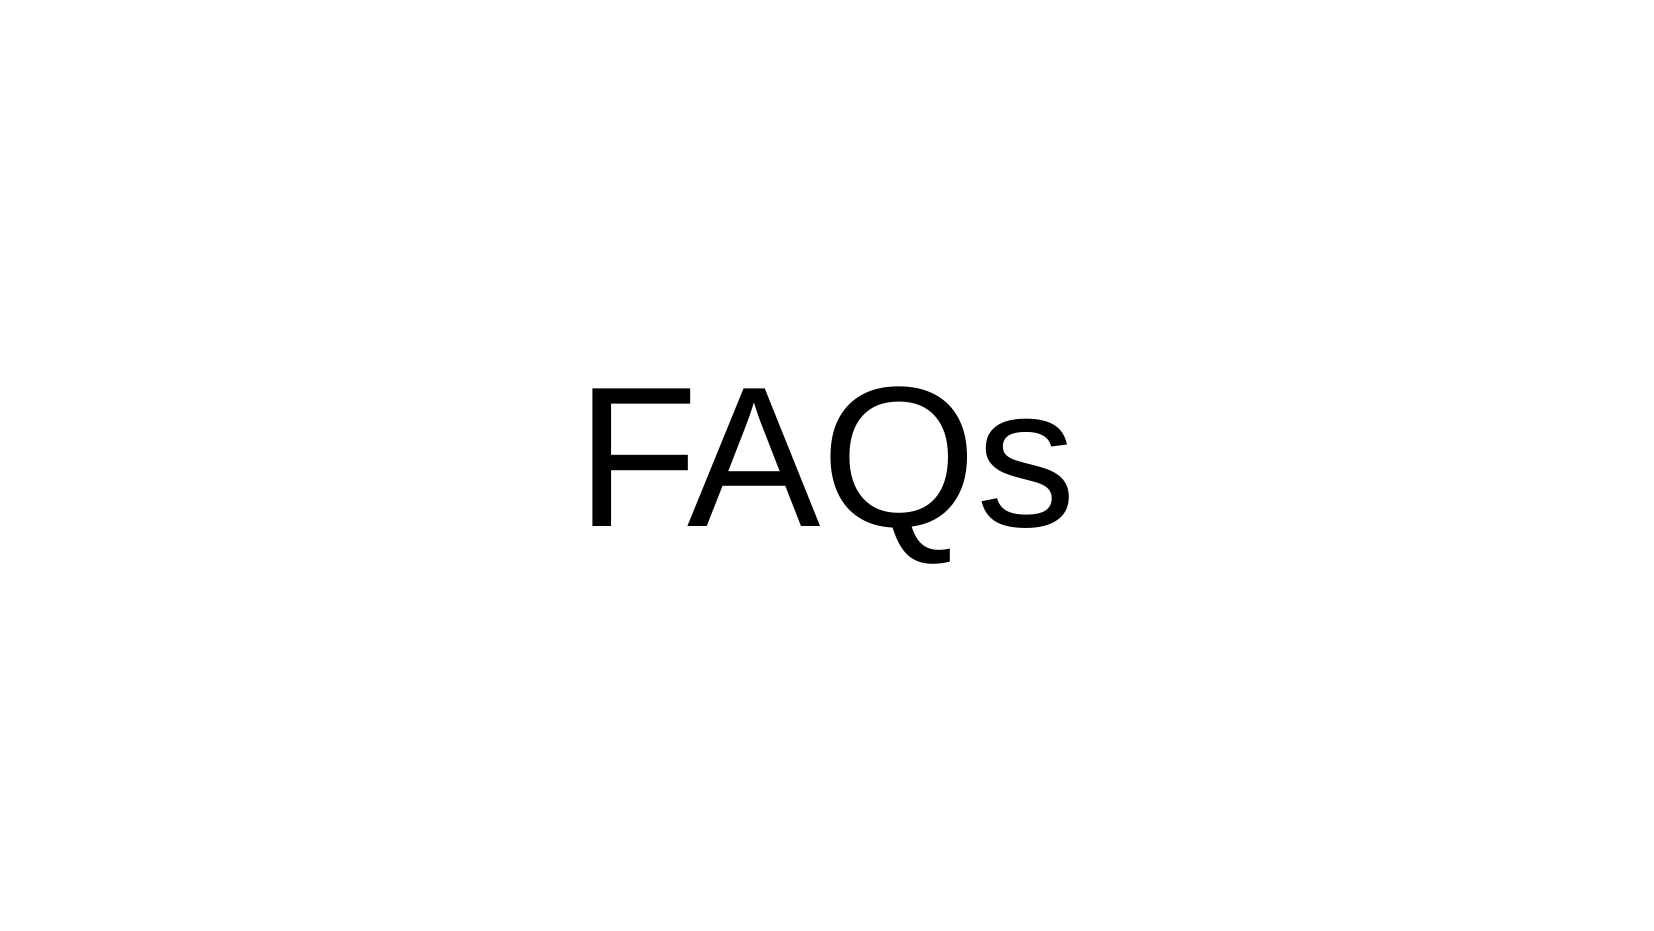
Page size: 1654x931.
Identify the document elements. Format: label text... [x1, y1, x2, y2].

title FAQs [82, 345, 1571, 569]
